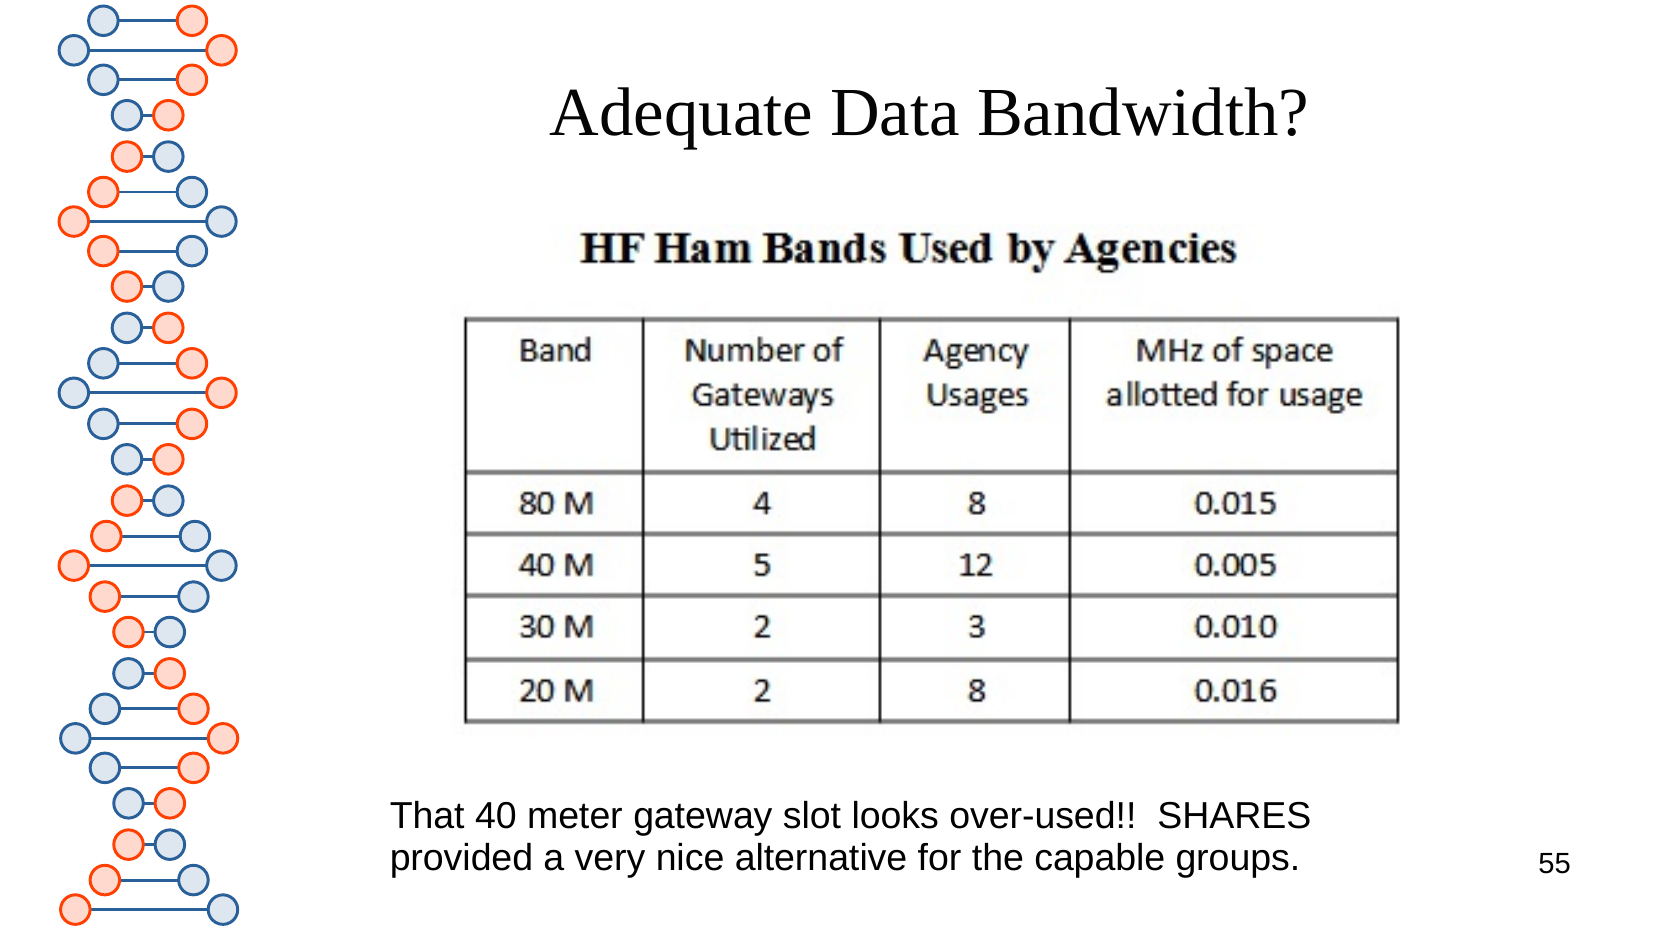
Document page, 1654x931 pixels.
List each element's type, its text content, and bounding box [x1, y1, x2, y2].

text_box That 40 meter gateway slot looks over-used!! SHARES provided a very nice alternative for the capable groups. [375, 787, 1463, 887]
picture [433, 224, 1427, 764]
title Adequate Data Bandwidth? [265, 35, 1595, 189]
